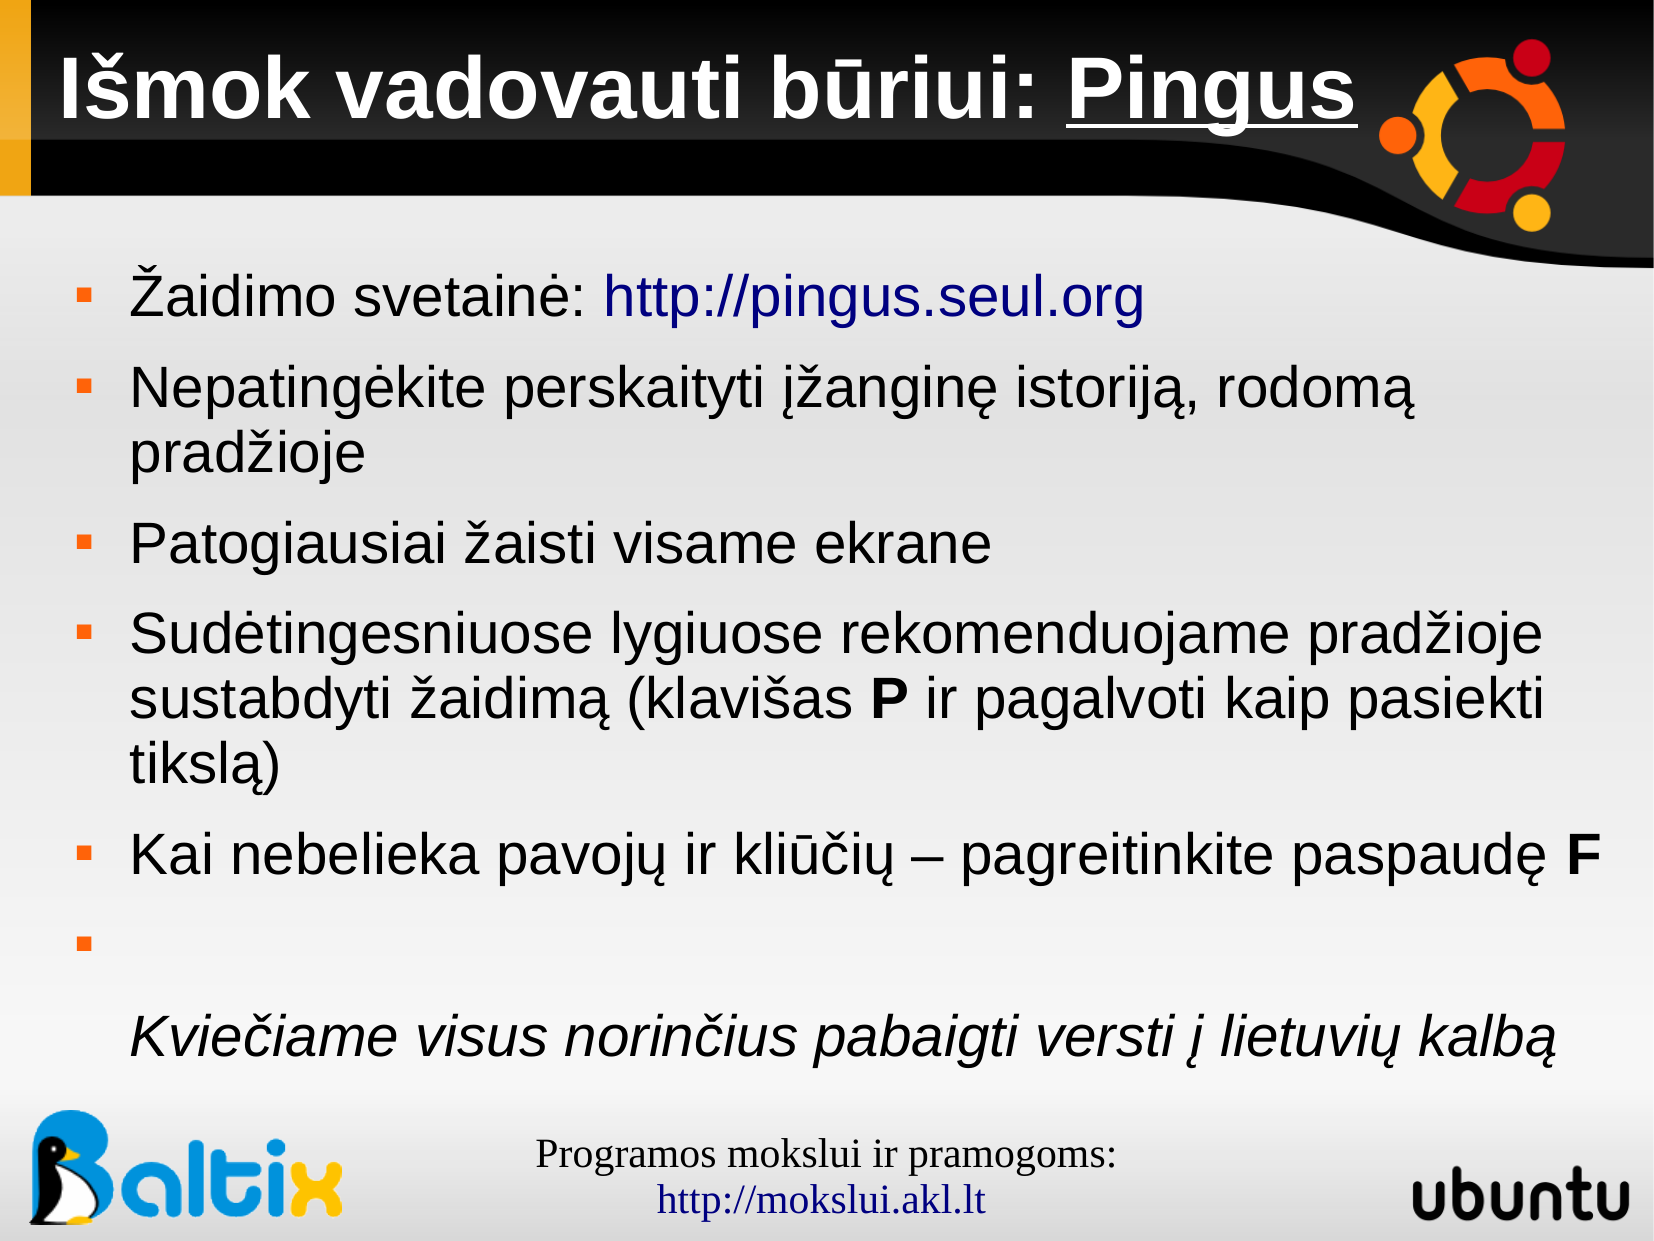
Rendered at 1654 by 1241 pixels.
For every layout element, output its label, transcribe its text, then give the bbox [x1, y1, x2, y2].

list Žaidimo svetainė: http://pingus.seul.org Nepatingėkite perskaityti įžanginę istoriją, rodomą pradžioje Patogiausiai žaisti visame ekrane Sudėtingesniuose lygiuose rekomenduojame pradžioje sustabdyti žaidimą (klavišas P ir pagalvoti kaip pasiekti tikslą) Kai nebelieka pavojų ir kliūčių – pagreitinkite paspaudę F Kviečiame visus norinčius pabaigti versti į lietuvių kalbą [59, 263, 1625, 1083]
title Išmok vadovauti būriui: Pingus [59, 29, 1418, 148]
picture [0, 0, 1654, 1241]
